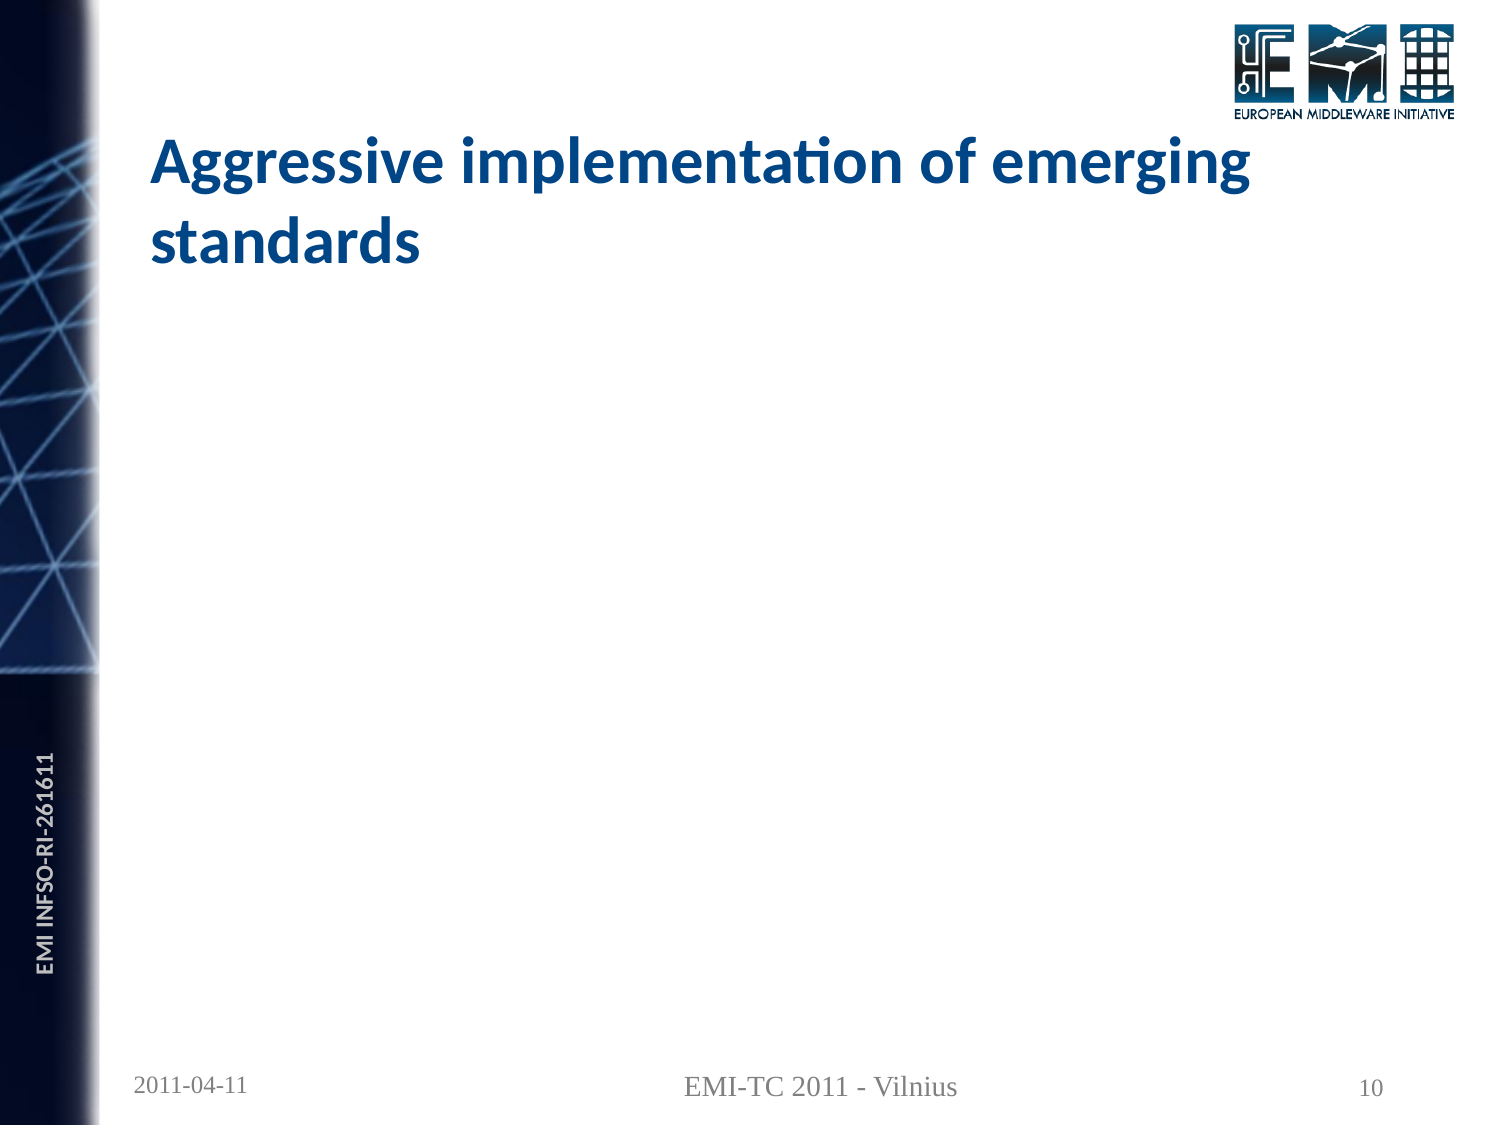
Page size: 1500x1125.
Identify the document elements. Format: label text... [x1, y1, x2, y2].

picture [0, 0, 111, 1125]
title Aggressive implementation of emerging standards [150, 116, 1500, 277]
picture [1185, 8, 1500, 116]
